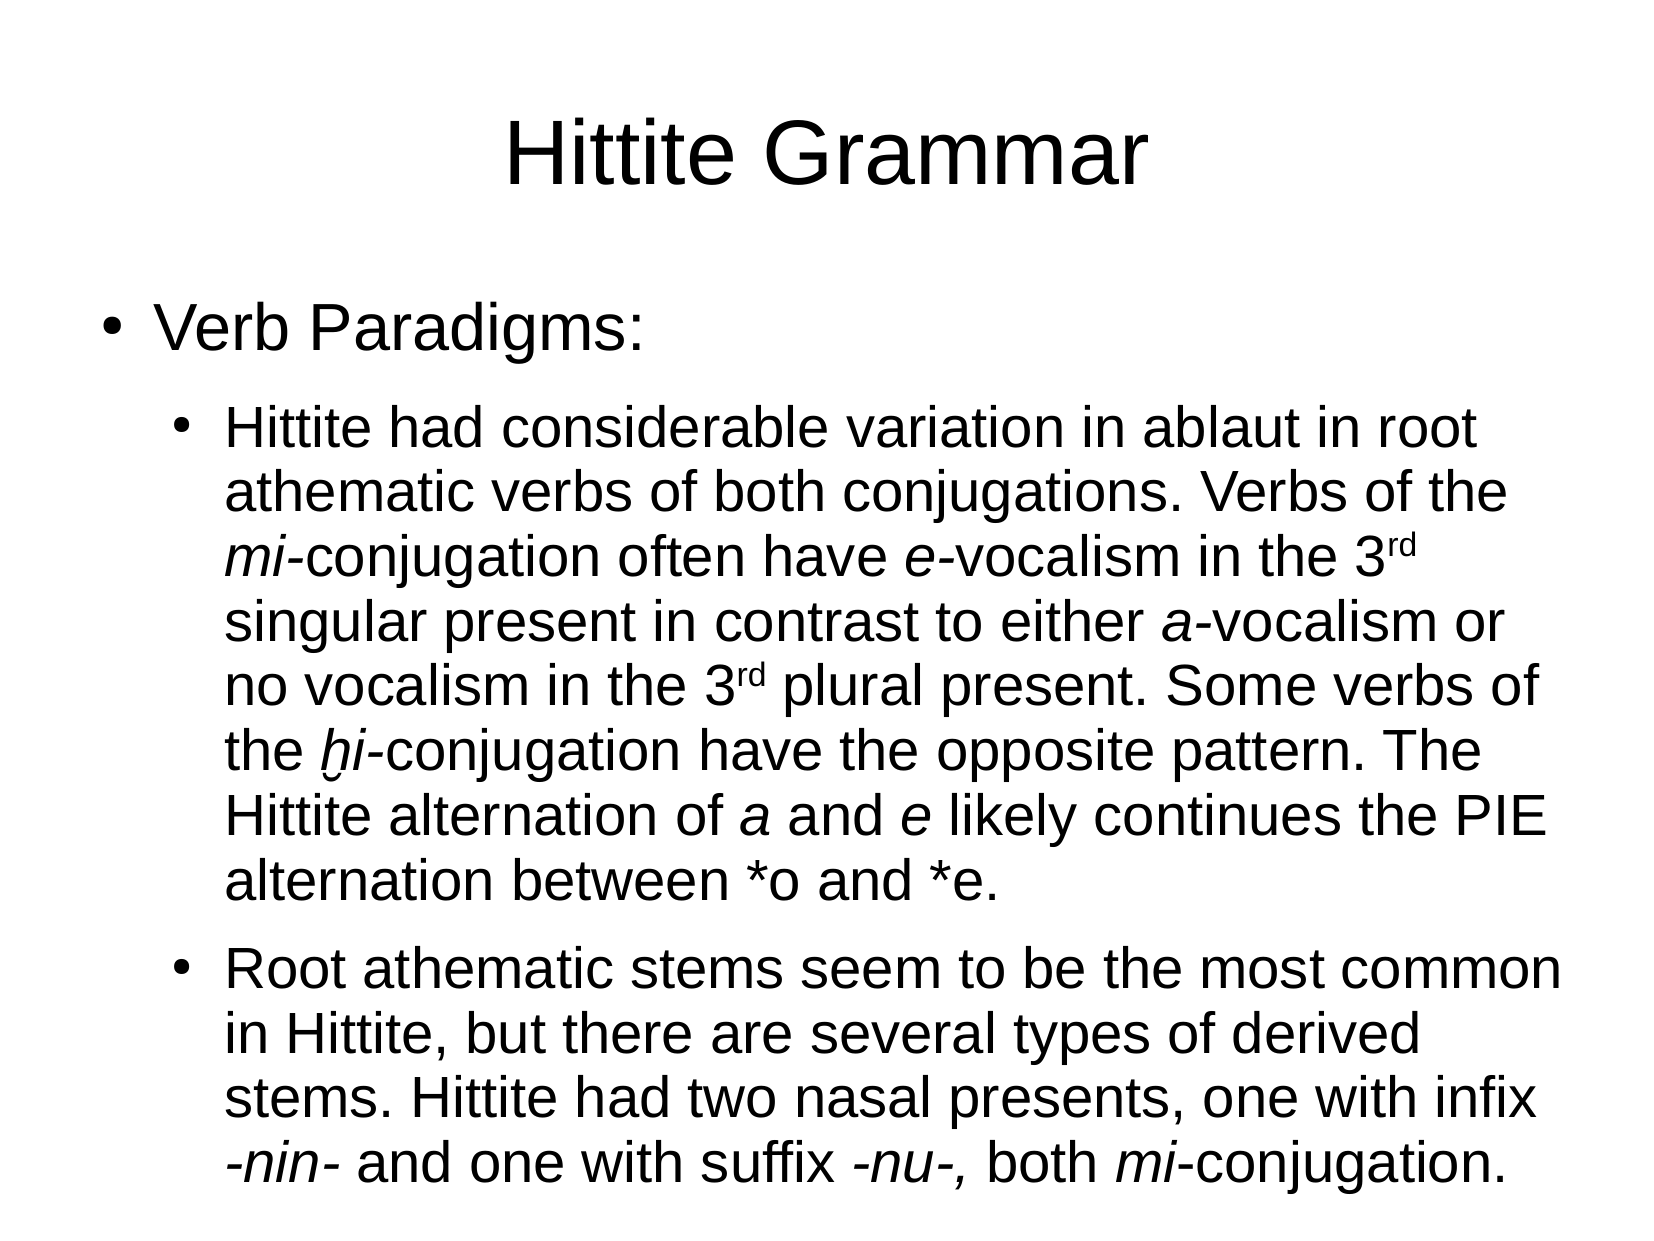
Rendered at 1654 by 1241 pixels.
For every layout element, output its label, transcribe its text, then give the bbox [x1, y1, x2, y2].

list Verb Paradigms: Hittite had considerable variation in ablaut in root athematic verbs of both conjugations. Verbs of the mi-conjugation often have e-vocalism in the 3rd singular present in contrast to either a-vocalism or no vocalism in the 3rd plural present. Some verbs of the ḫi-conjugation have the opposite pattern. The Hittite alternation of a and e likely continues the PIE alternation between *o and *e. Root athematic stems seem to be the most common in Hittite, but there are several types of derived stems. Hittite had two nasal presents, one with infix -nin- and one with suffix -nu-, both mi-conjugation. [82, 290, 1571, 1198]
title Hittite Grammar [82, 49, 1571, 257]
